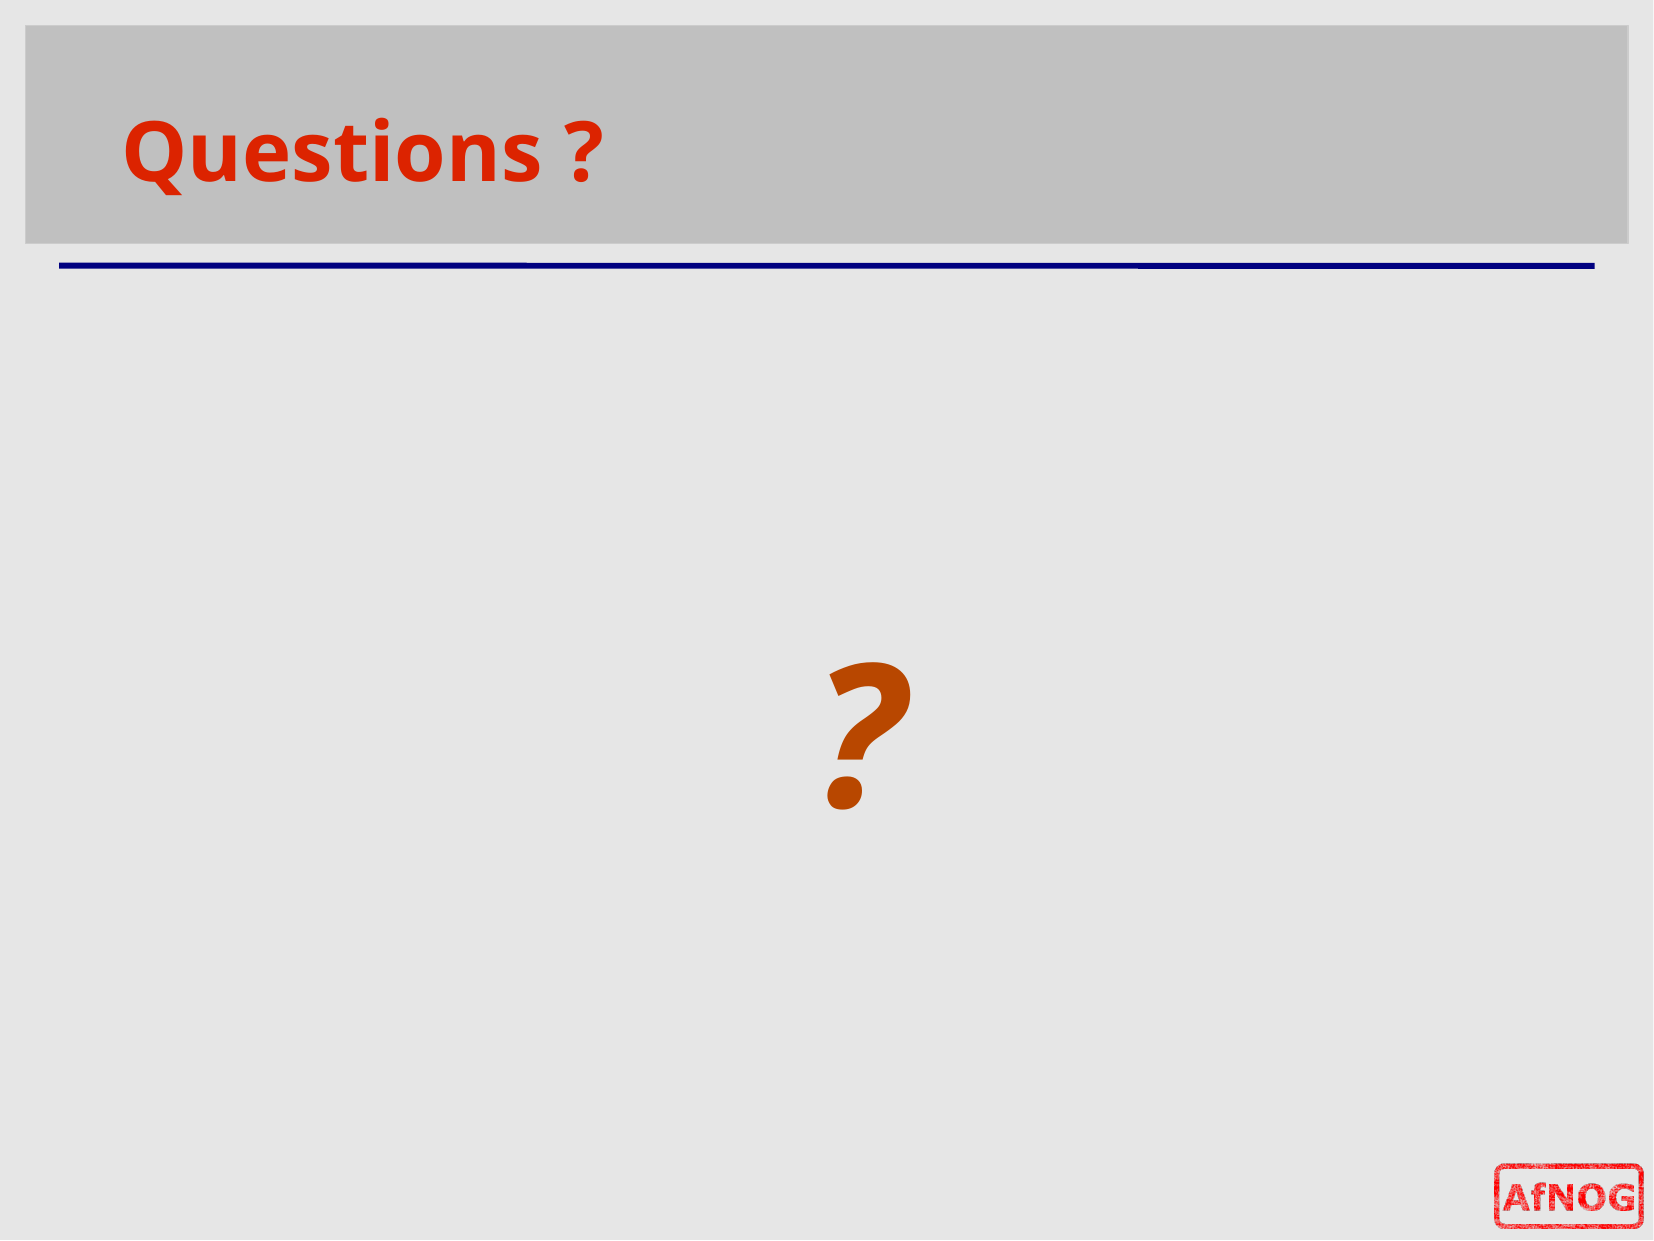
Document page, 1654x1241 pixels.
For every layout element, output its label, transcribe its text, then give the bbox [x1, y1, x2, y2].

picture [1494, 1163, 1644, 1229]
title Questions ? [121, 46, 1534, 254]
subtitle ? [121, 322, 1561, 1133]
